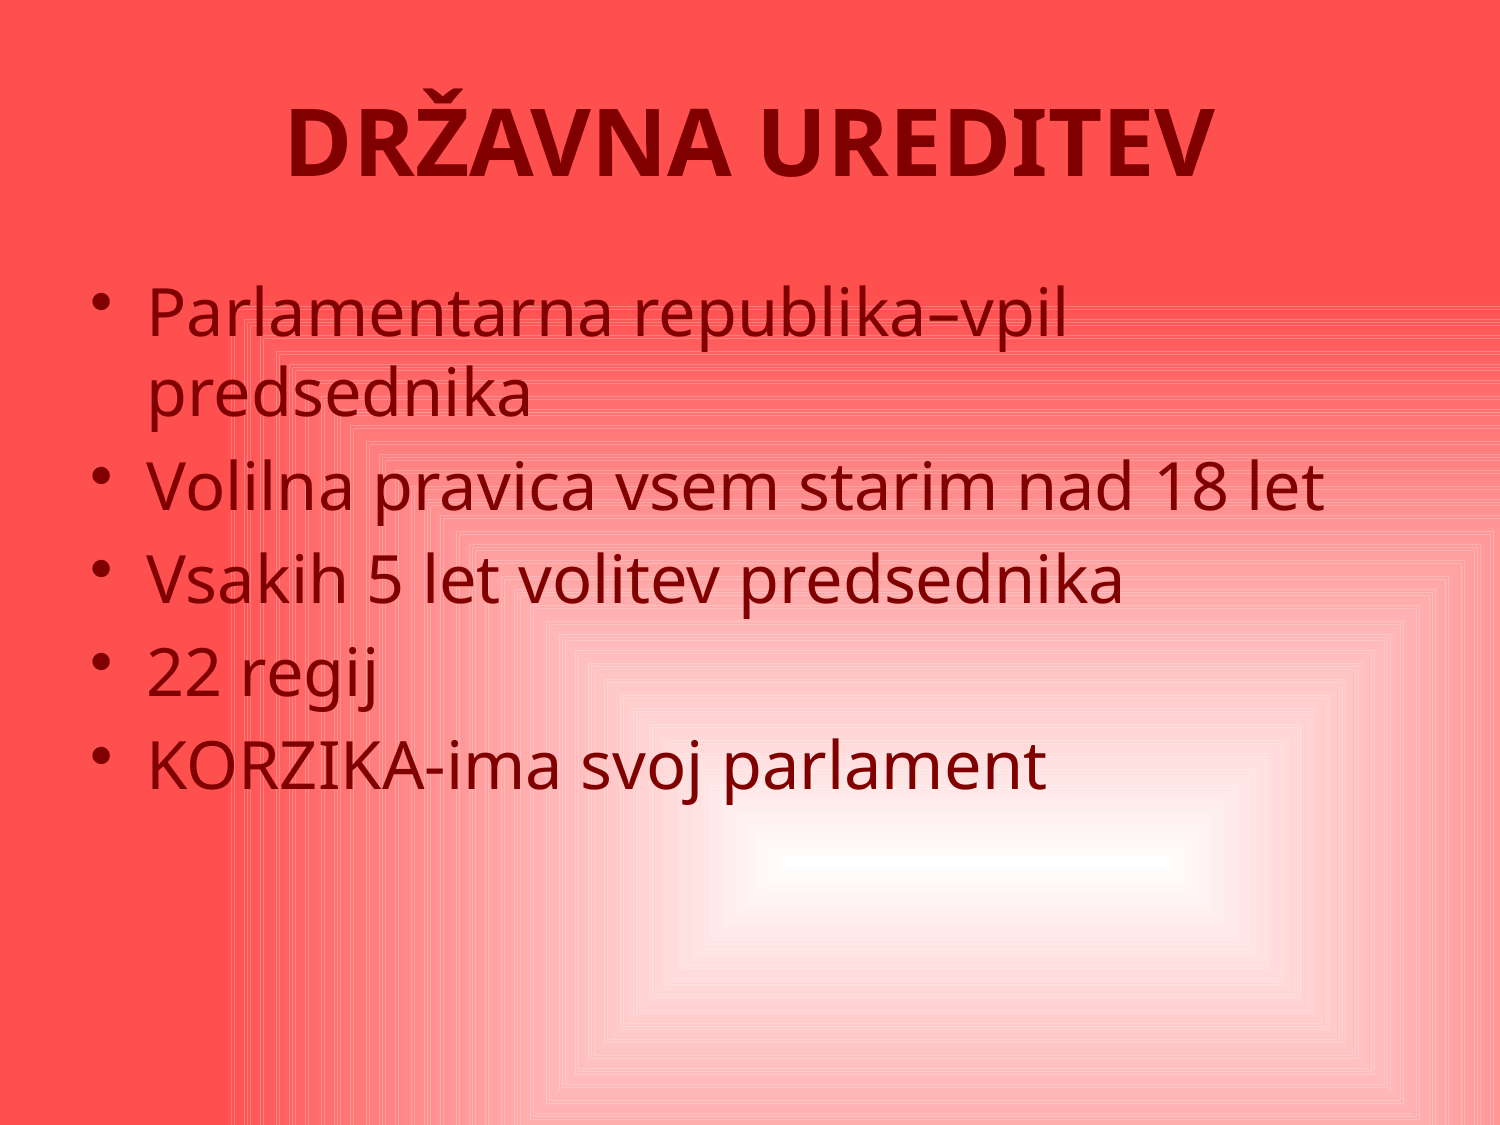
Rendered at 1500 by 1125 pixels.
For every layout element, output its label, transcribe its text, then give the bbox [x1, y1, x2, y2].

title DRŽAVNA UREDITEV [75, 45, 1425, 233]
list Parlamentarna republika–vpil predsednika Volilna pravica vsem starim nad 18 let Vsakih 5 let volitev predsednika 22 regij KORZIKA-ima svoj parlament [75, 262, 1425, 1005]
